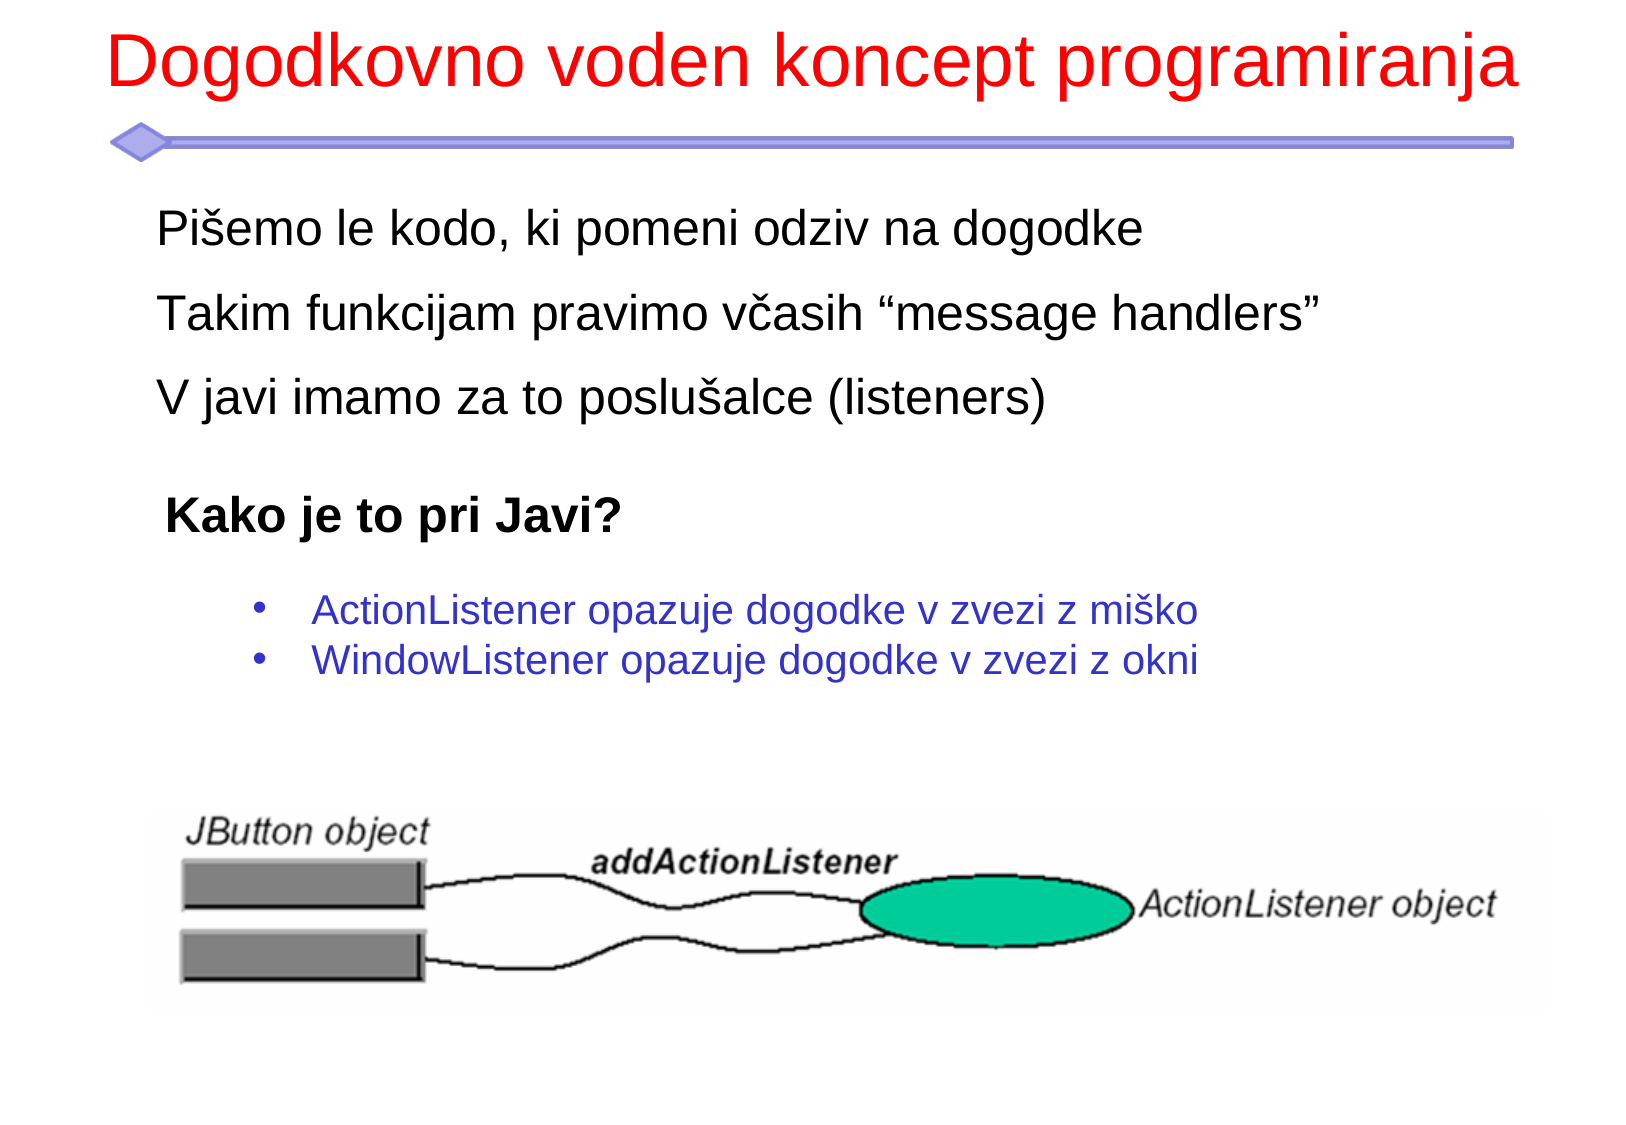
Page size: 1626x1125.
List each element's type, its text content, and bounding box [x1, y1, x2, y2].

text_box Kako je to pri Javi? [150, 474, 826, 551]
picture [150, 812, 1562, 1011]
text_box Pišemo le kodo, ki pomeni odziv na dogodke Takim funkcijam pravimo včasih “message handlers” V javi imamo za to poslušalce (listeners) [141, 187, 1336, 433]
title Dogodkovno voden koncept programiranja [0, 0, 1625, 113]
text_box ActionListener opazuje dogodke v zvezi z miško WindowListener opazuje dogodke v zvezi z okni [237, 574, 1536, 691]
picture [109, 121, 1515, 163]
